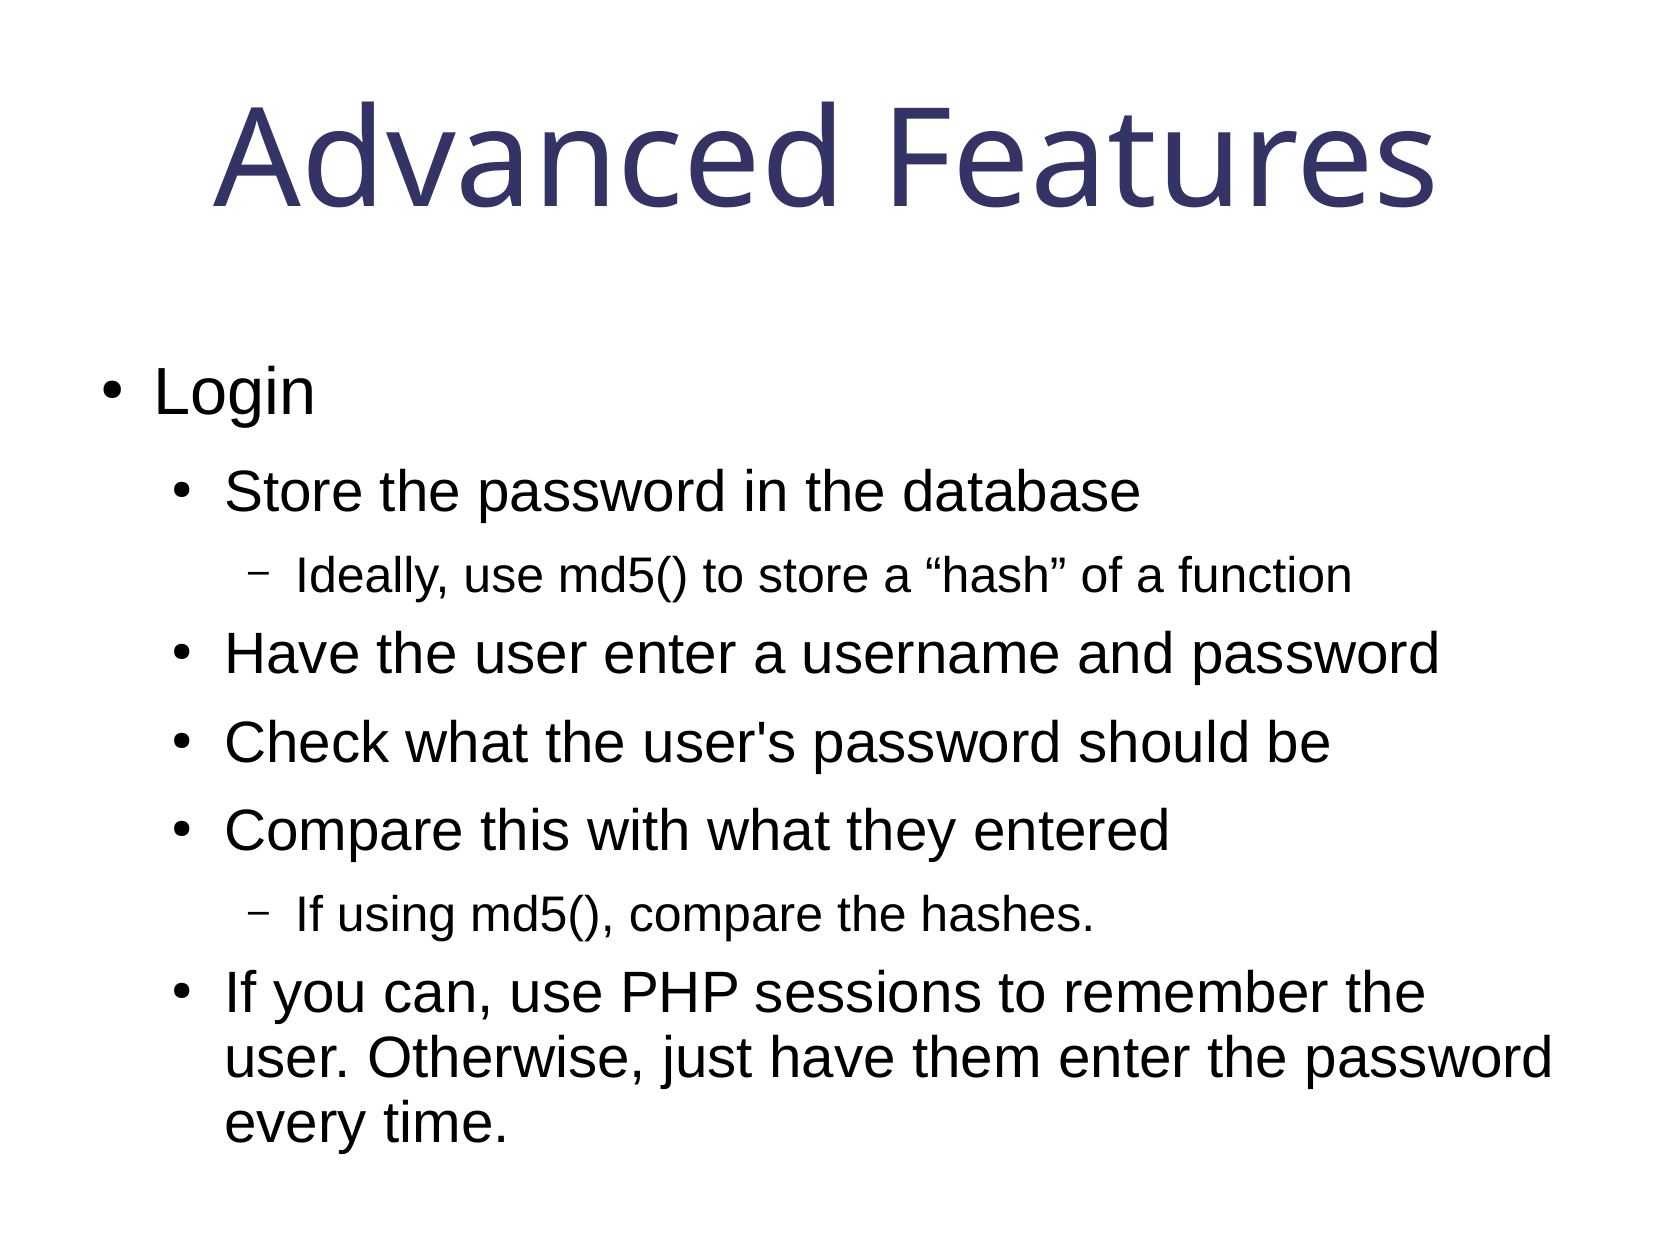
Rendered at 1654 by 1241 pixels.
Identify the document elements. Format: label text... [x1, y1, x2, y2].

title Advanced Features [82, 56, 1571, 250]
list Login Store the password in the database Ideally, use md5() to store a “hash” of a function Have the user enter a username and password Check what the user's password should be Compare this with what they entered If using md5(), compare the hashes. If you can, use PHP sessions to remember the user. Otherwise, just have them enter the password every time. [82, 354, 1571, 1182]
